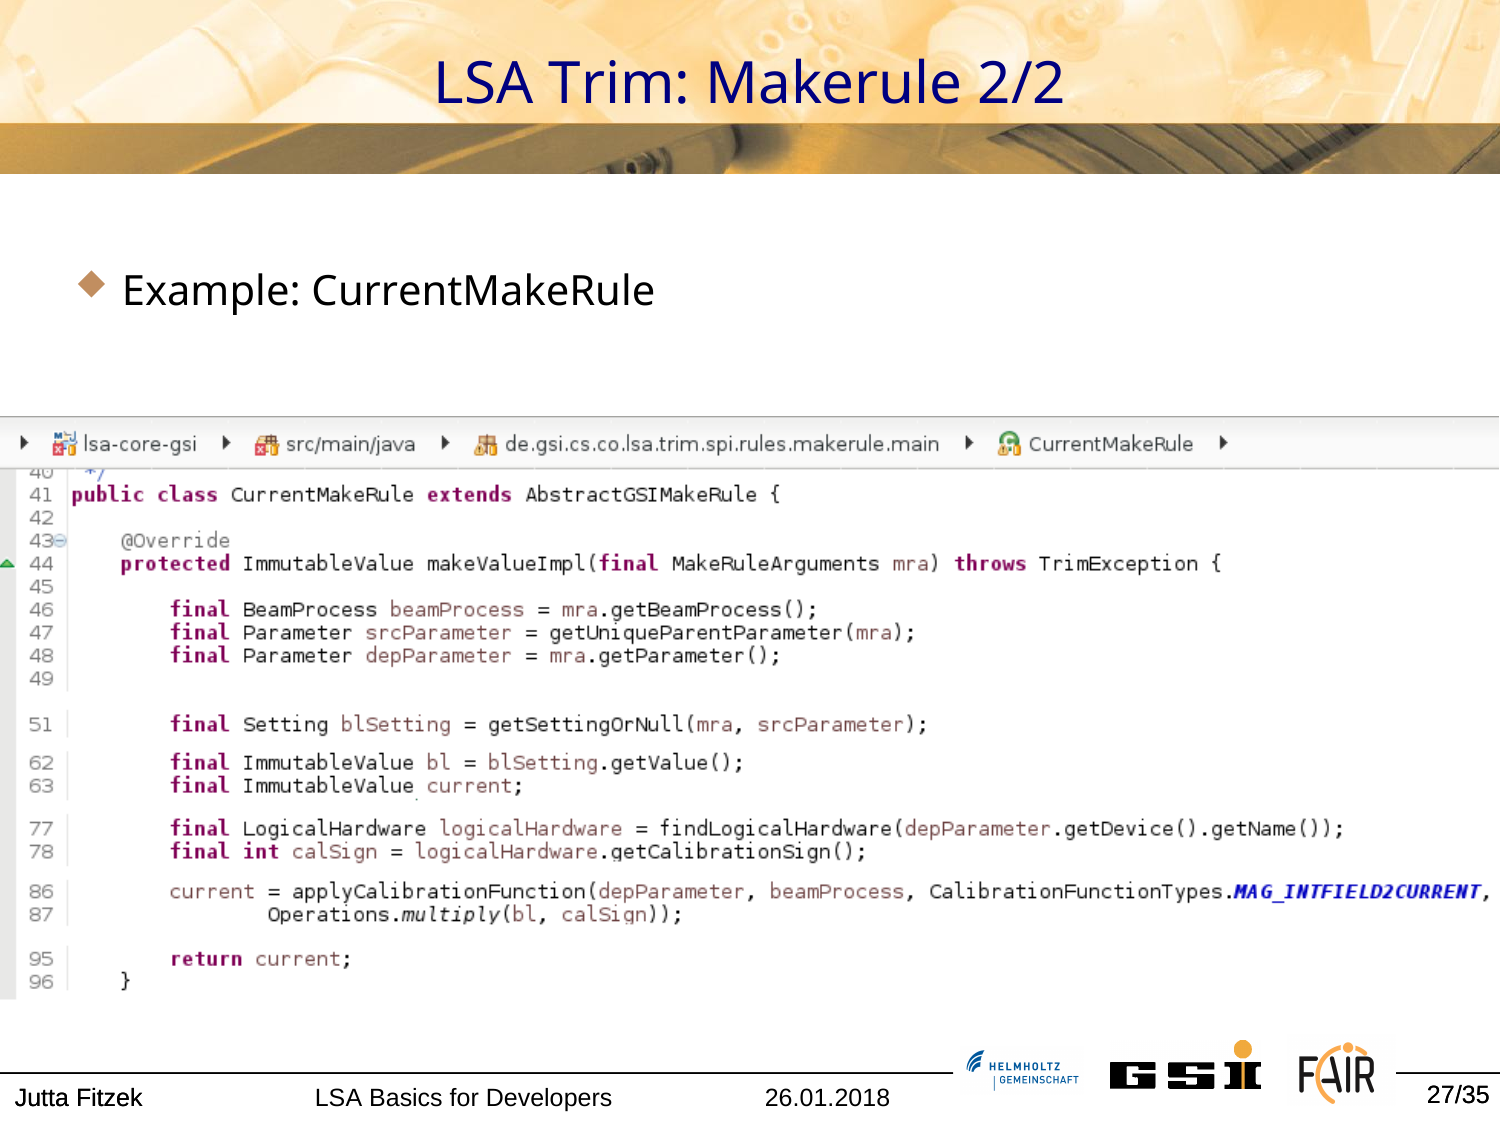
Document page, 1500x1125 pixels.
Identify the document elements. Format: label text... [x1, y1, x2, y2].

picture [0, 416, 1499, 1015]
picture [960, 1046, 1084, 1095]
picture [0, 0, 1500, 175]
picture [1287, 1034, 1396, 1106]
picture [1110, 1040, 1261, 1089]
title LSA Trim: Makerule 2/2 [75, 0, 1425, 174]
list Example: CurrentMakeRule [75, 263, 1425, 416]
